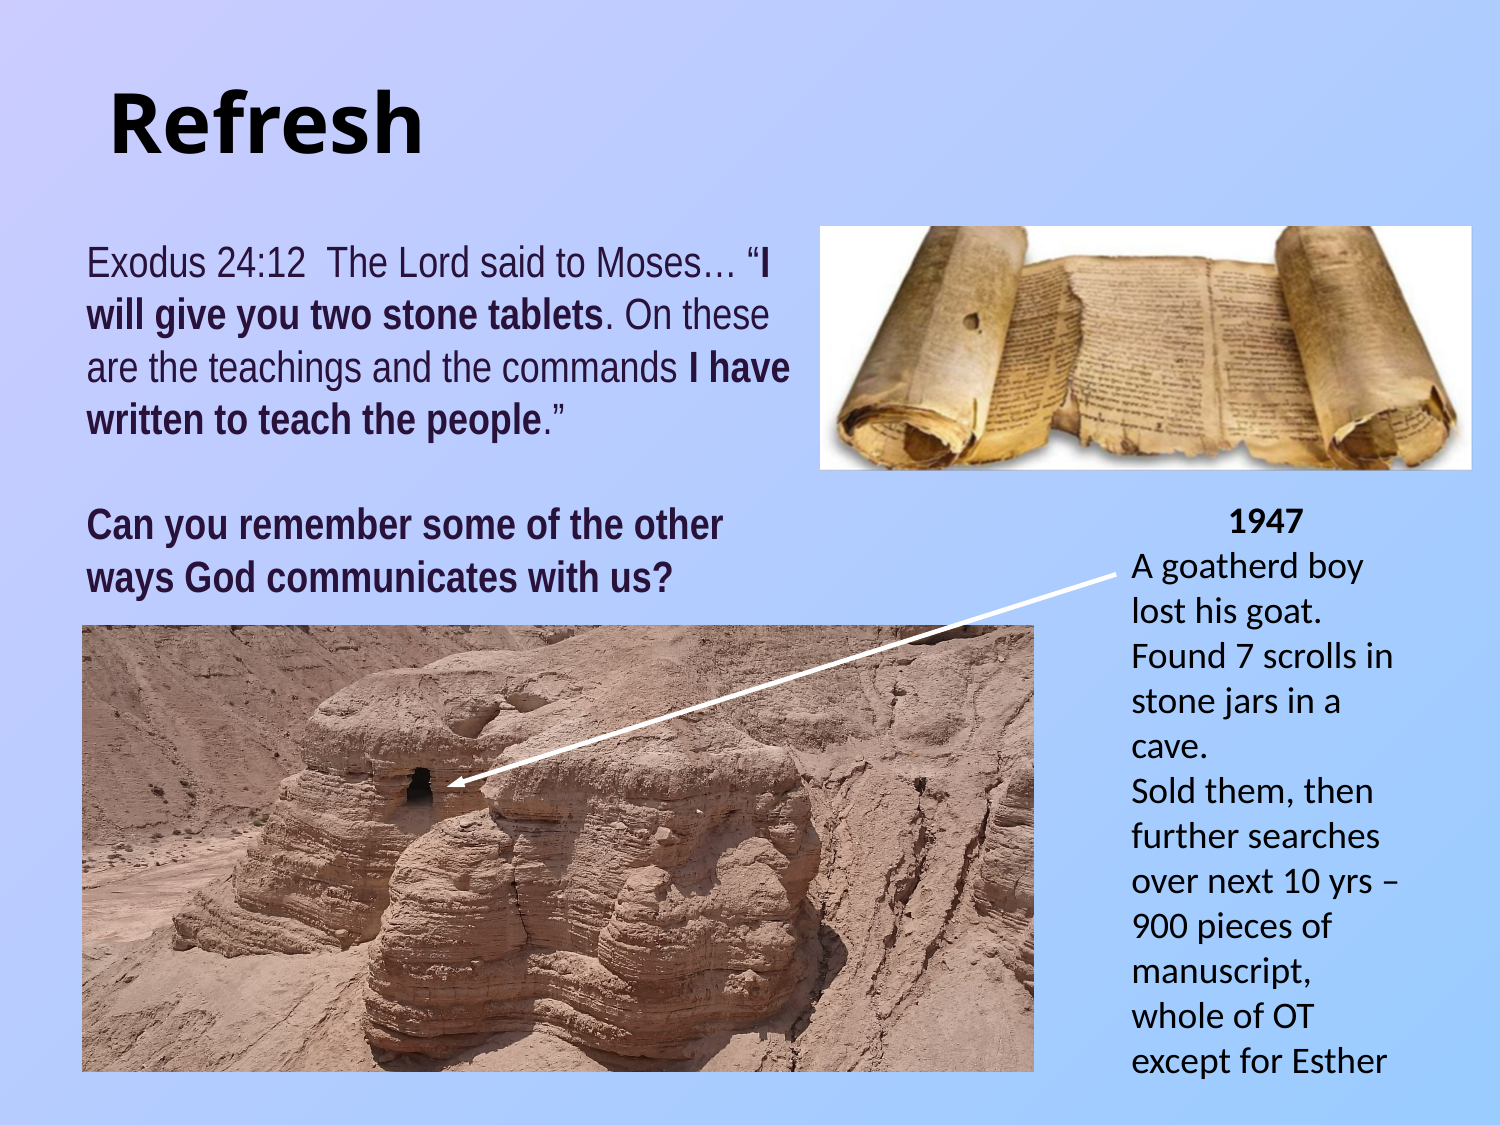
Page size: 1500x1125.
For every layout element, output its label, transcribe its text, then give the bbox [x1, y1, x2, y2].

text_box 1947 A goatherd boy lost his goat. Found 7 scrolls in stone jars in a cave. Sold them, then further searches over next 10 yrs – 900 pieces of manuscript, whole of OT except for Esther [1116, 488, 1418, 1095]
title [88, 471, 1422, 720]
title [968, 578, 1116, 720]
picture [82, 625, 1034, 1072]
text_box Exodus 24:12 The Lord said to Moses… “I will give you two stone tablets. On these are the teachings and the commands I have written to teach the people.” Can you remember some of the other ways God communicates with us? [72, 226, 822, 609]
text_box Refresh [100, 62, 794, 179]
picture [820, 226, 1473, 471]
